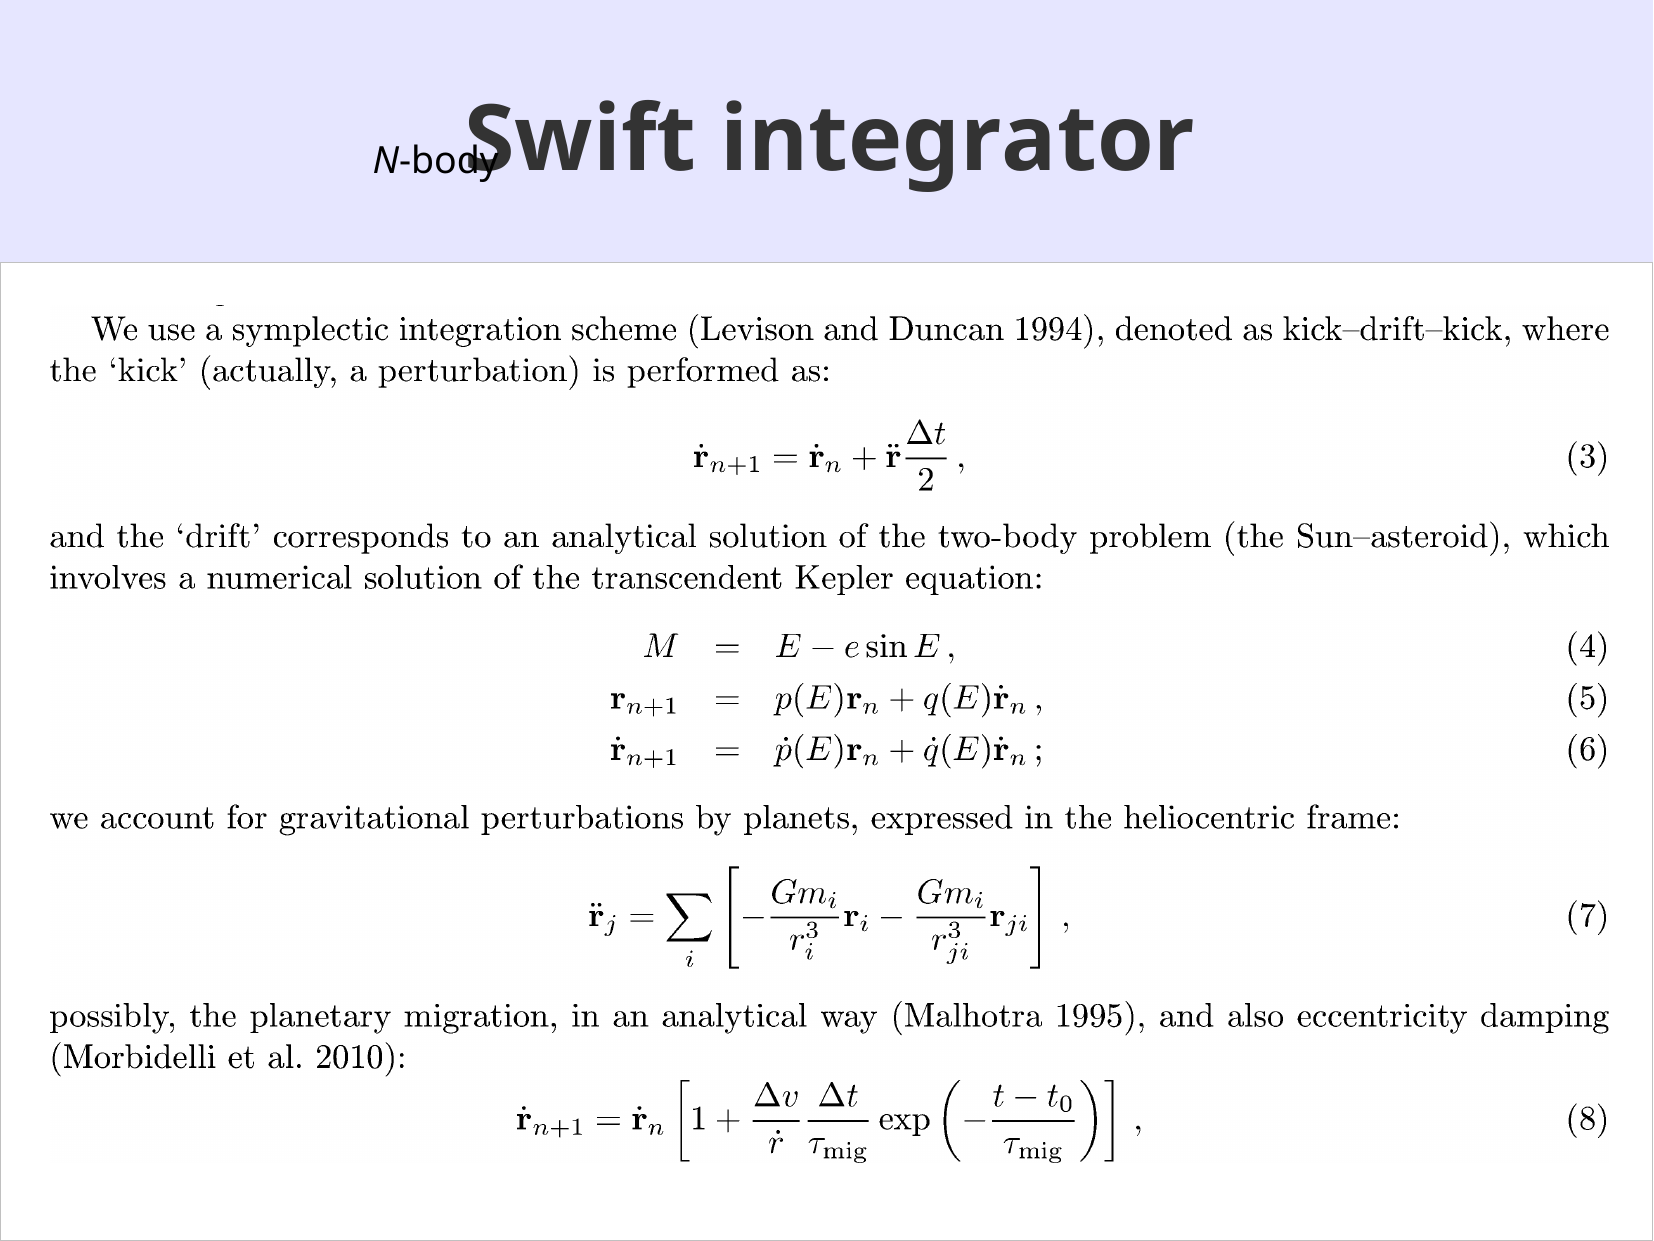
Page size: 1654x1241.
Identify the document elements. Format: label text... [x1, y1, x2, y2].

picture [50, 305, 1609, 1163]
title Swift integrator [124, 31, 1536, 239]
text_box N-body [357, 125, 504, 185]
